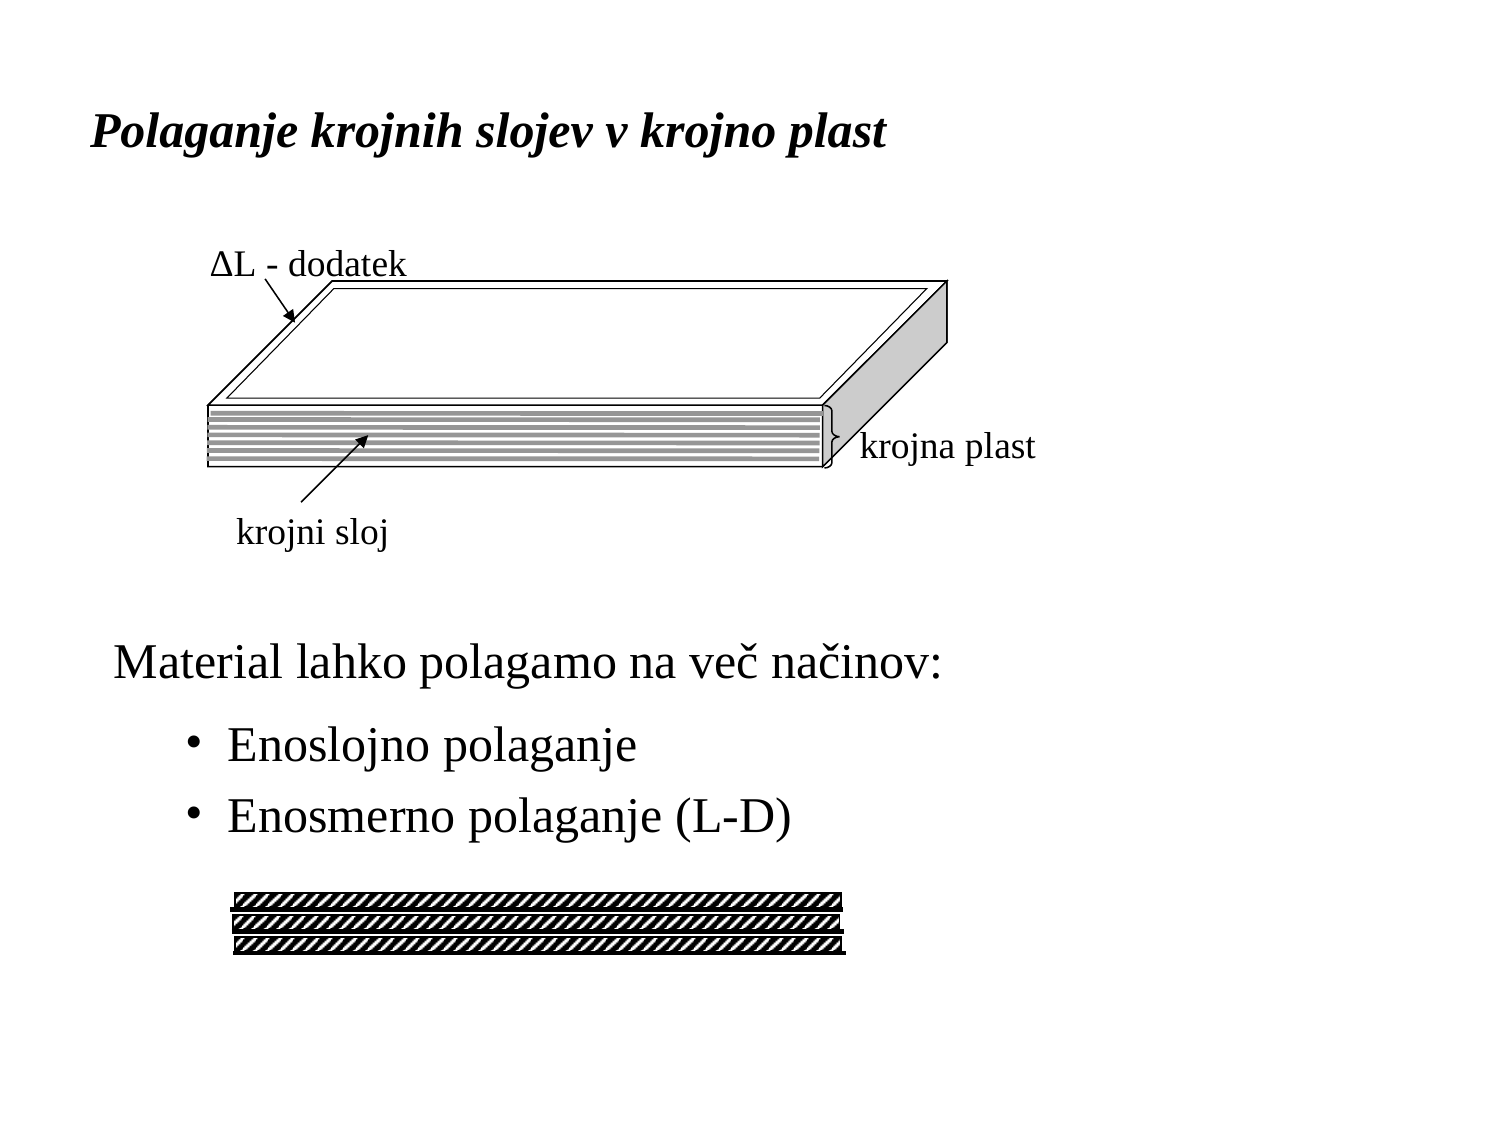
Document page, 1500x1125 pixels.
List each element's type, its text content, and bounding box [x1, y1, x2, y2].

text_box [207, 461, 339, 467]
text_box ΔL - dodatek [194, 231, 452, 282]
text_box krojna plast [844, 413, 1081, 464]
text_box [207, 280, 947, 467]
list Polaganje krojnih slojev v krojno plast [75, 90, 1426, 1059]
text_box Enosmerno polaganje (L-D) [170, 774, 820, 851]
text_box Material lahko polagamo na več načinov: [99, 560, 960, 696]
text_box [233, 915, 840, 929]
text_box Enoslojno polaganje [170, 703, 666, 774]
text_box [234, 893, 842, 907]
text_box [226, 288, 927, 399]
text_box krojni sloj [221, 498, 455, 548]
text_box [234, 937, 842, 951]
